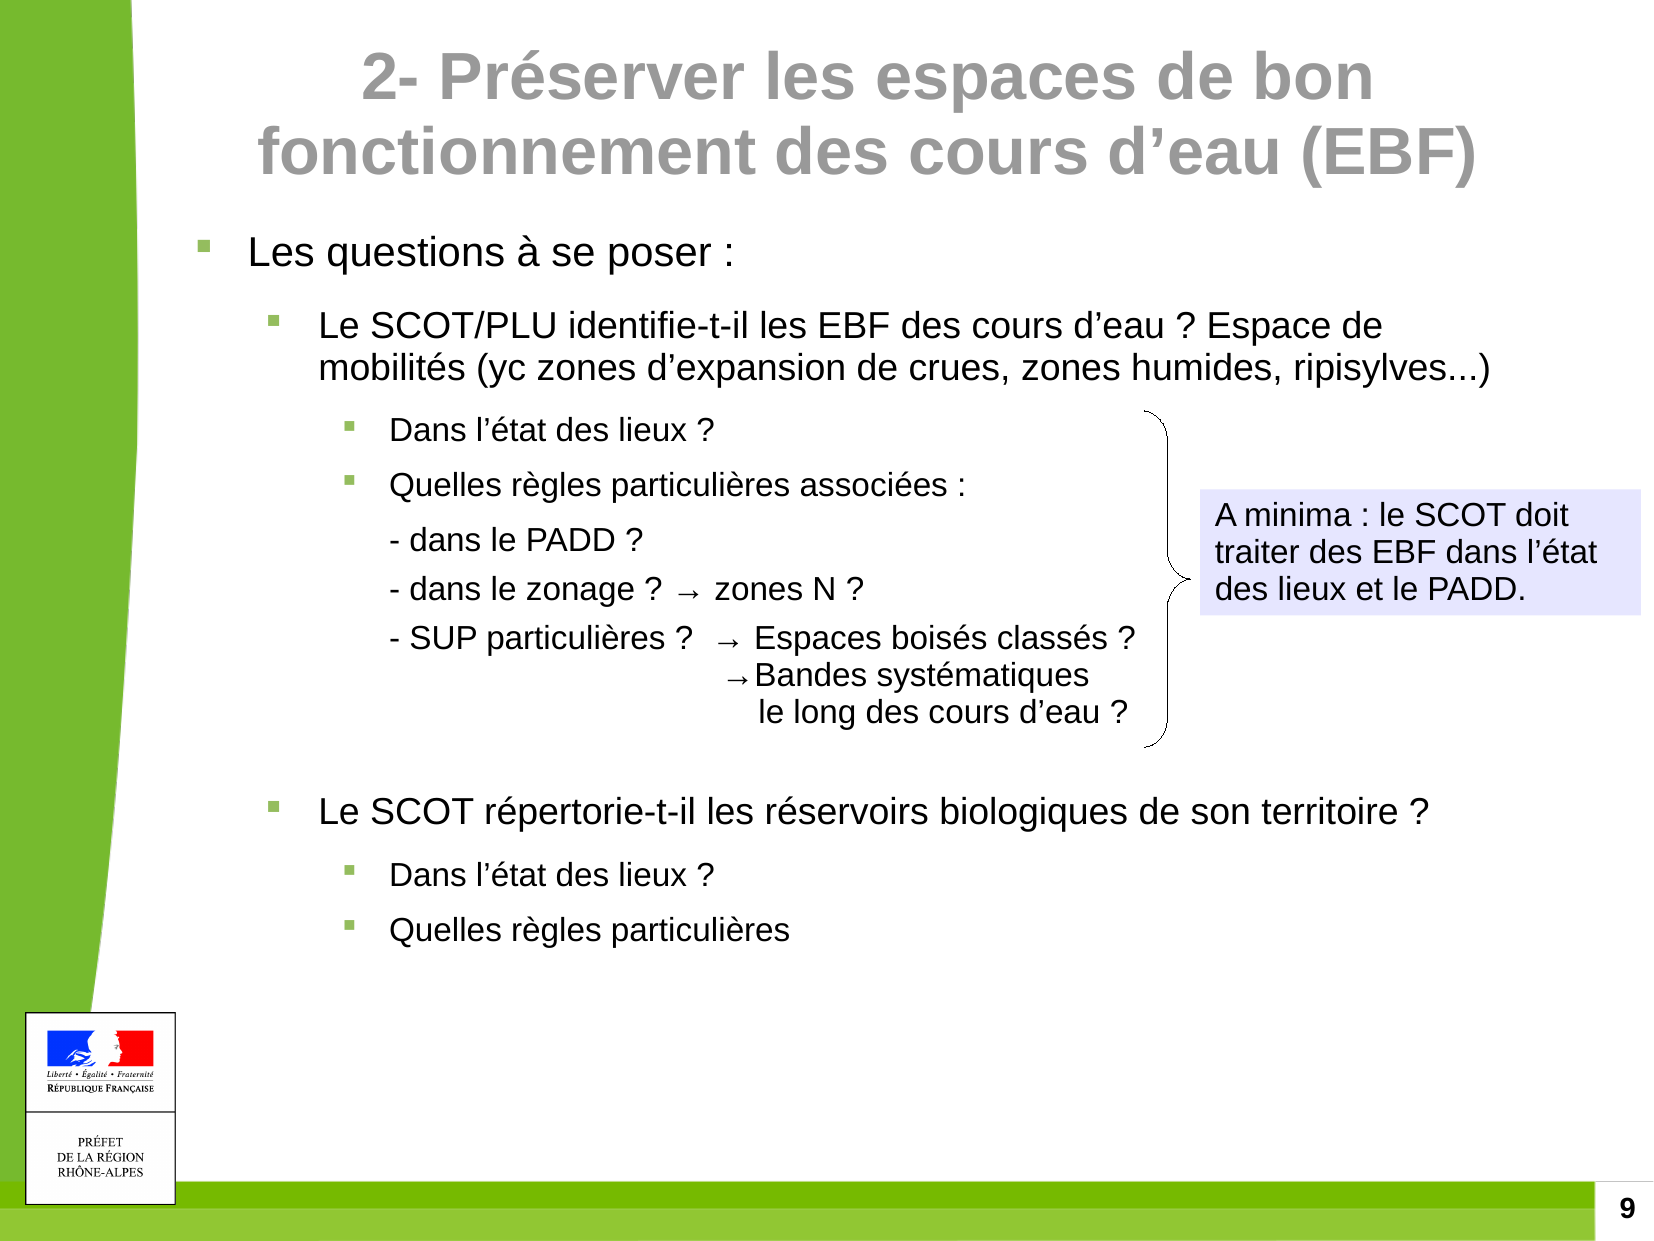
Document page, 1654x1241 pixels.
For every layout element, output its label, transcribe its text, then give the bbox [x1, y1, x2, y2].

text_box A minima : le SCOT doit traiter des EBF dans l’état des lieux et le PADD. [1200, 489, 1641, 616]
title 2- Préserver les espaces de bon fonctionnement des cours d’eau (EBF) [150, 39, 1586, 264]
picture [0, 0, 1654, 1241]
list Les questions à se poser : Le SCOT/PLU identifie-t-il les EBF des cours d’eau ? Espace de mobilités (yc zones d’expansion de crues, zones humides, ripisylves...) Dans l’état des lieux ? Quelles règles particulières associées : - dans le PADD ? - dans le zonage ? → zones N ? - SUP particulières ? → Espaces boisés classés ? →Bandes systématiques le long des cours d’eau ? Le SCOT répertorie-t-il les réservoirs biologiques de son territoire ? Dans l’état des lieux ? Quelles règles particulières [176, 228, 1506, 1060]
